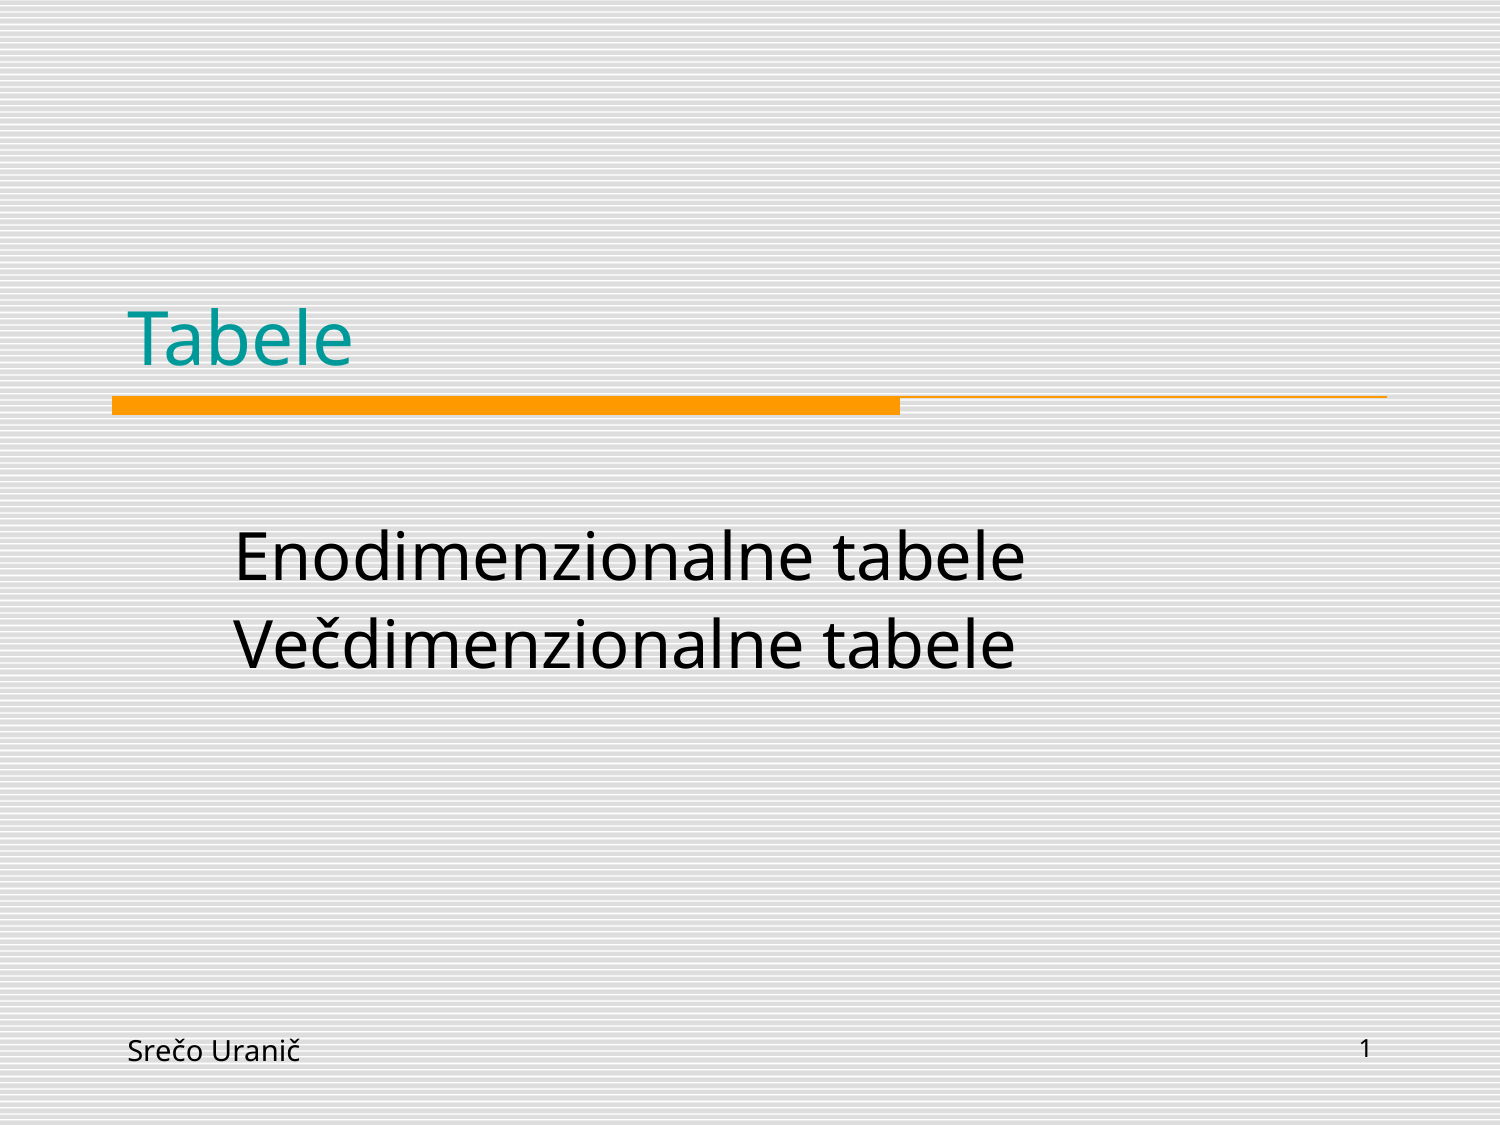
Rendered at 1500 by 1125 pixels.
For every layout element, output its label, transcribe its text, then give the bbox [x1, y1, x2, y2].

title Tabele [112, 162, 1388, 388]
picture [0, 0, 1500, 1125]
text_box Srečo Uranič [112, 1025, 426, 1083]
text_box Enodimenzionalne tabele Večdimenzionalne tabele [218, 515, 1436, 780]
text_box <number> [1074, 1025, 1388, 1101]
